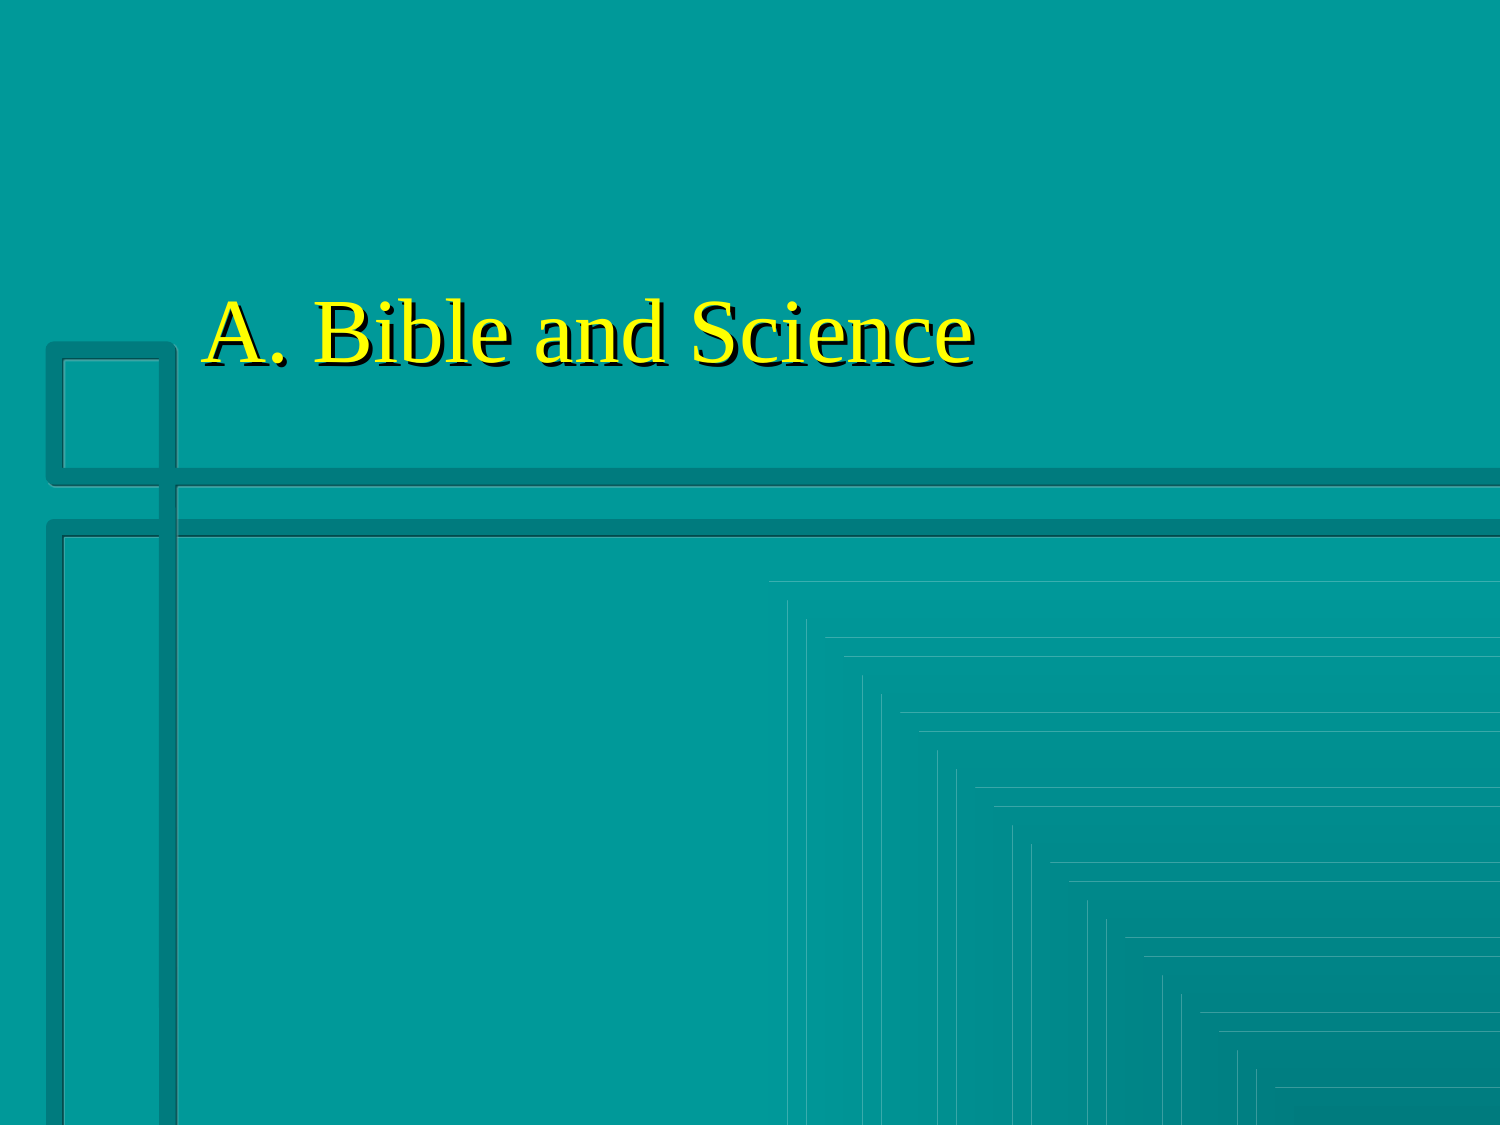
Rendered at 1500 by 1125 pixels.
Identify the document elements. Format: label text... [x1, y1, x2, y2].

title A. Bible and Science [200, 237, 1476, 426]
